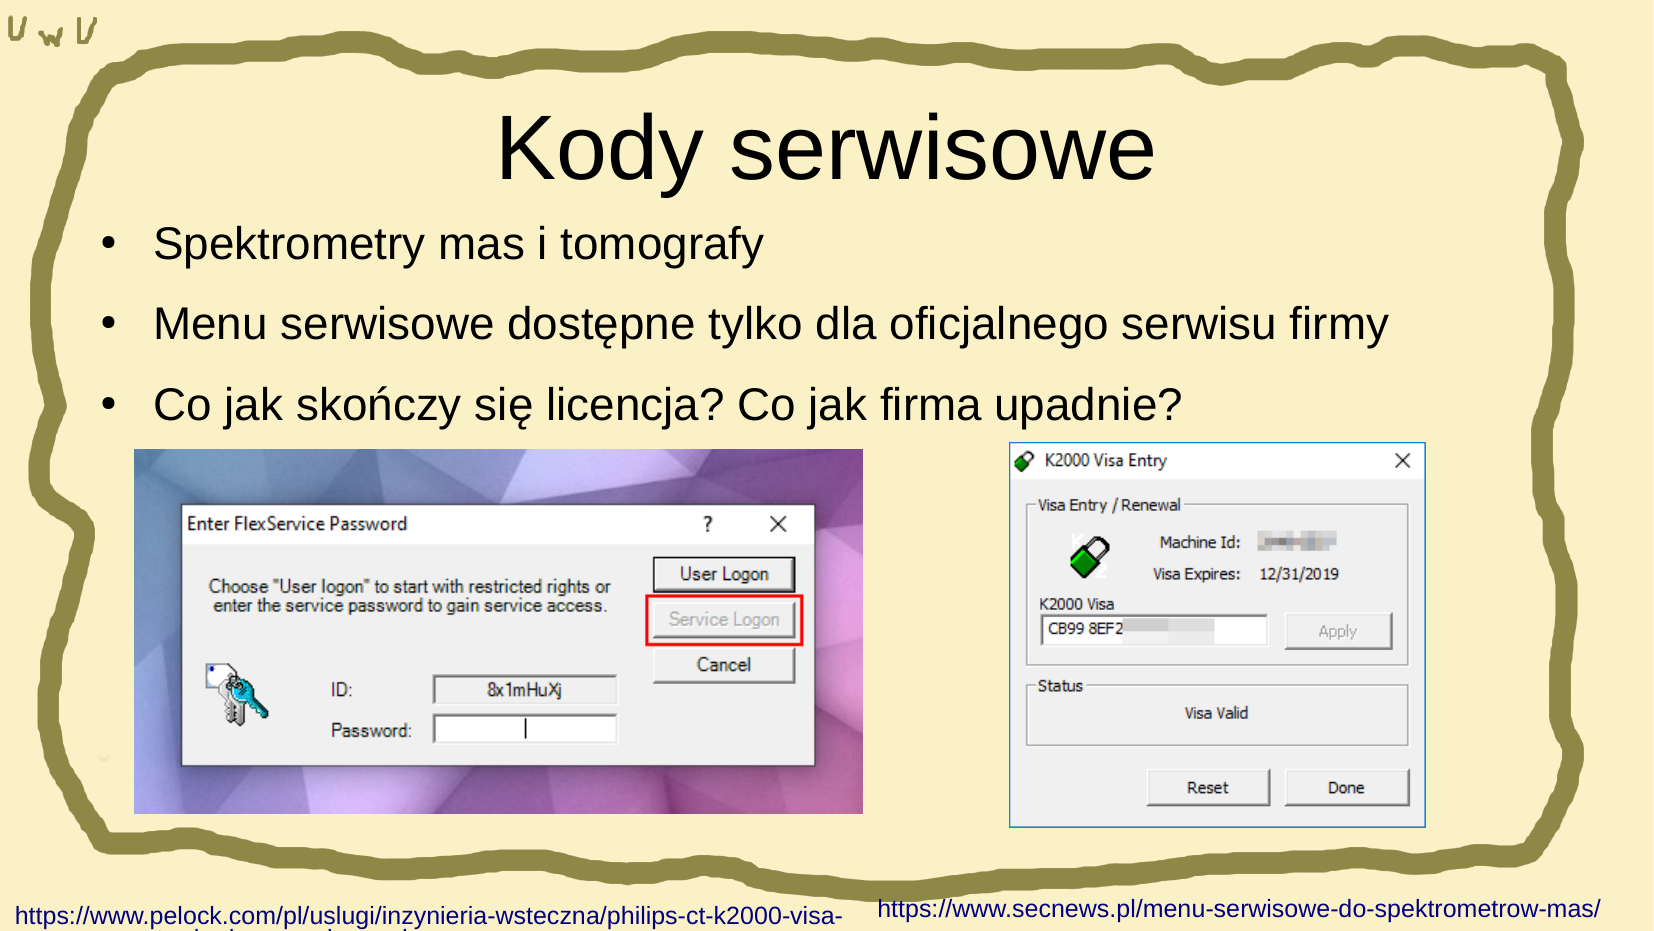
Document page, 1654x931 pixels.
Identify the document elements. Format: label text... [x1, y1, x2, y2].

title Kody serwisowe [82, 69, 1571, 217]
picture [0, 0, 1654, 931]
list Spektrometry mas i tomografy Menu serwisowe dostępne tylko dla oficjalnego serwisu firmy Co jak skończy się licencja? Co jak firma upadnie? [82, 217, 1571, 758]
text_box https://www.secnews.pl/menu-serwisowe-do-spektrometrow-mas/ [862, 887, 1651, 931]
text_box https://www.pelock.com/pl/uslugi/inzynieria-wsteczna/philips-ct-k2000-visa-entry-generator-kodow-serwisowych [0, 894, 862, 931]
